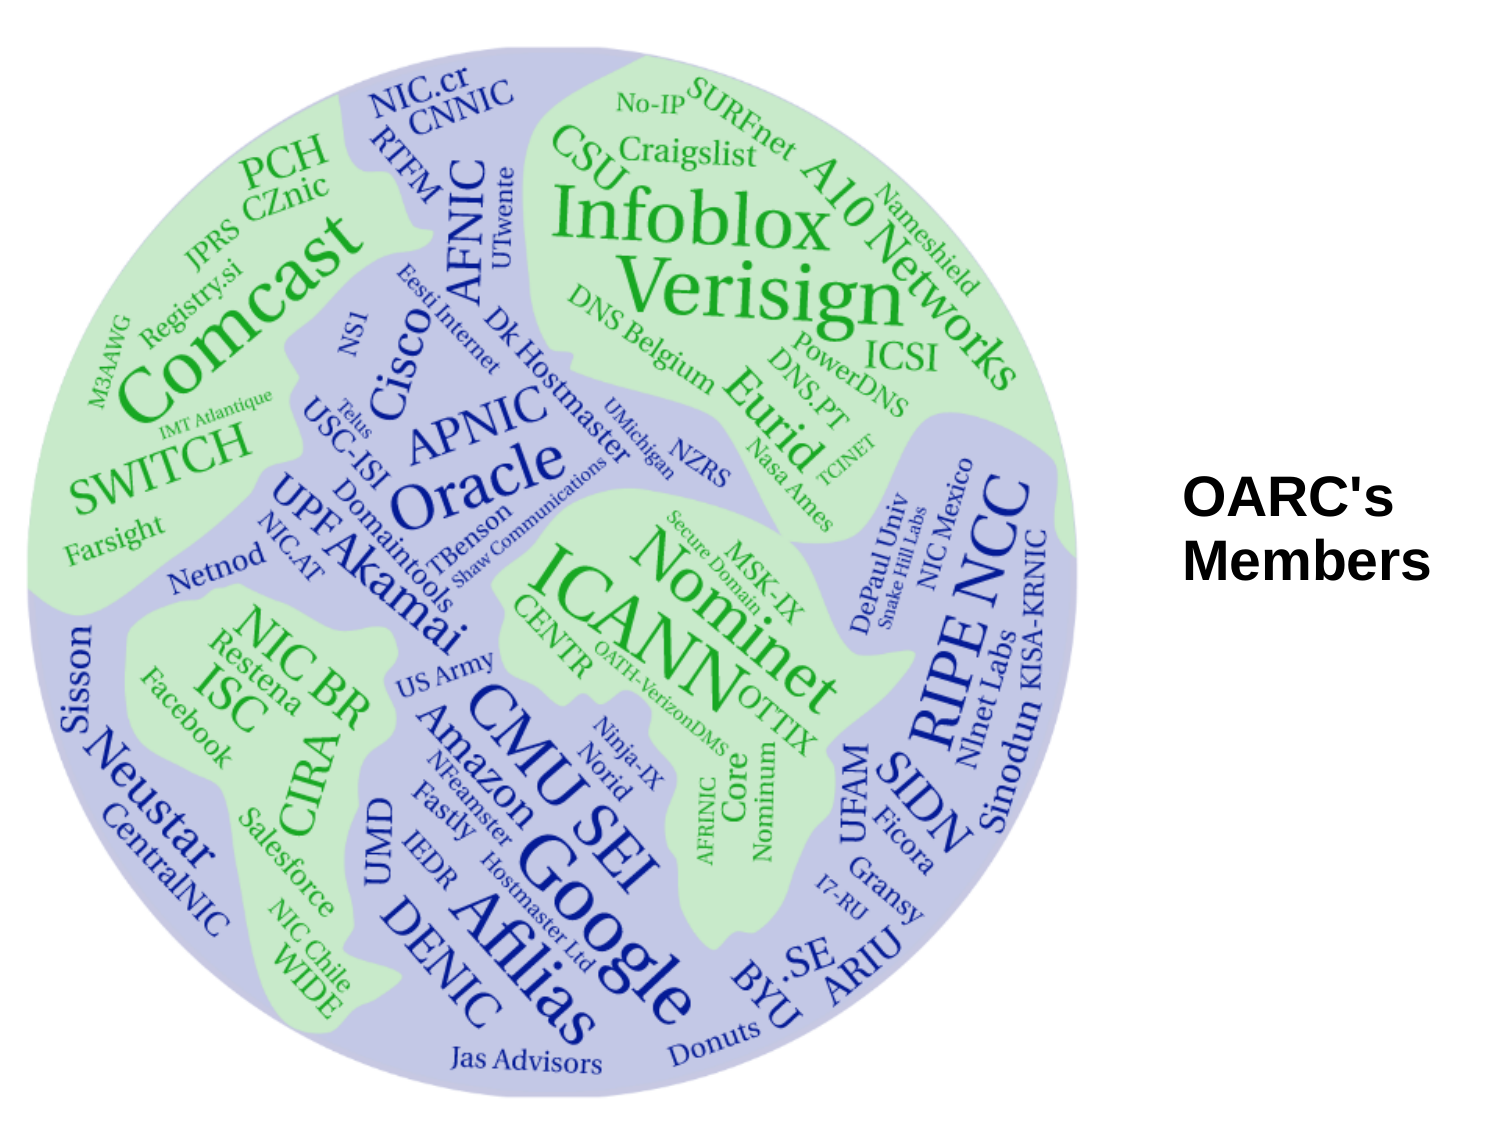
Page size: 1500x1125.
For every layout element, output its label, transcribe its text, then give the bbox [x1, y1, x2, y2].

list OARC's Members [1124, 457, 1455, 668]
picture [0, 20, 1105, 1125]
